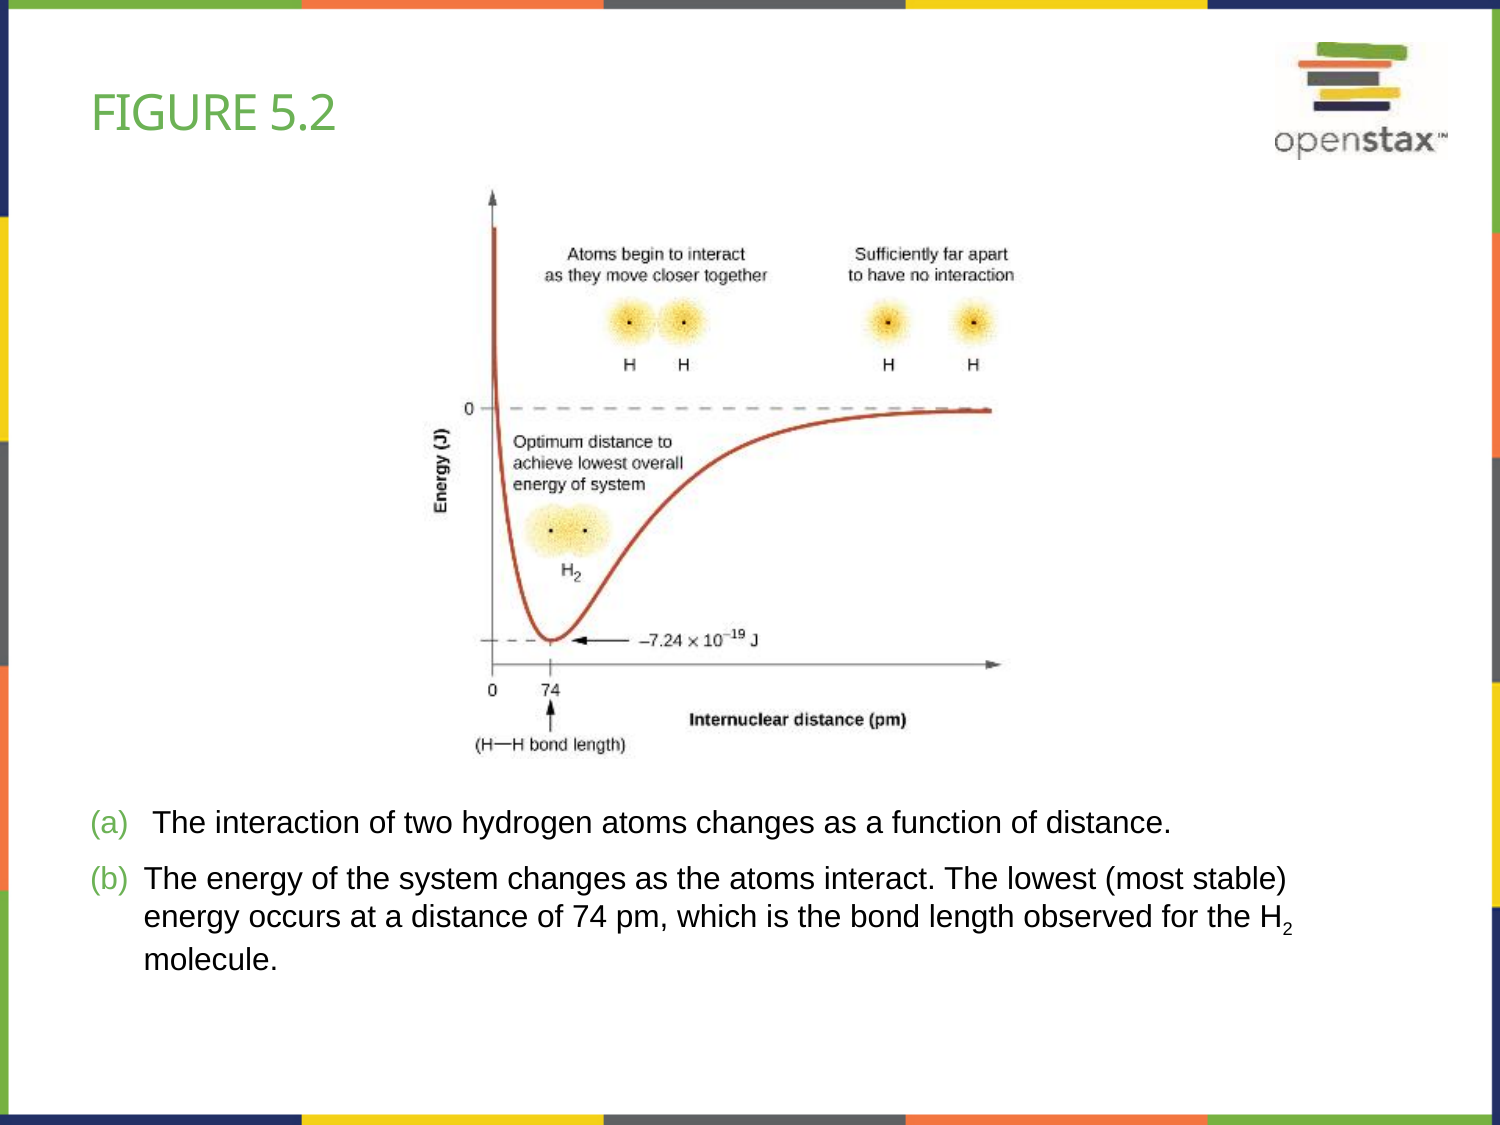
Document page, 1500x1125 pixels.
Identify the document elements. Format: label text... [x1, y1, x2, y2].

title Figure 5.2 [75, 39, 1398, 148]
list The interaction of two hydrogen atoms changes as a function of distance. The energy of the system changes as the atoms interact. The lowest (most stable) energy occurs at a distance of 74 pm, which is the bond length observed for the H2 molecule. [75, 794, 1398, 986]
picture [0, 0, 1500, 1125]
